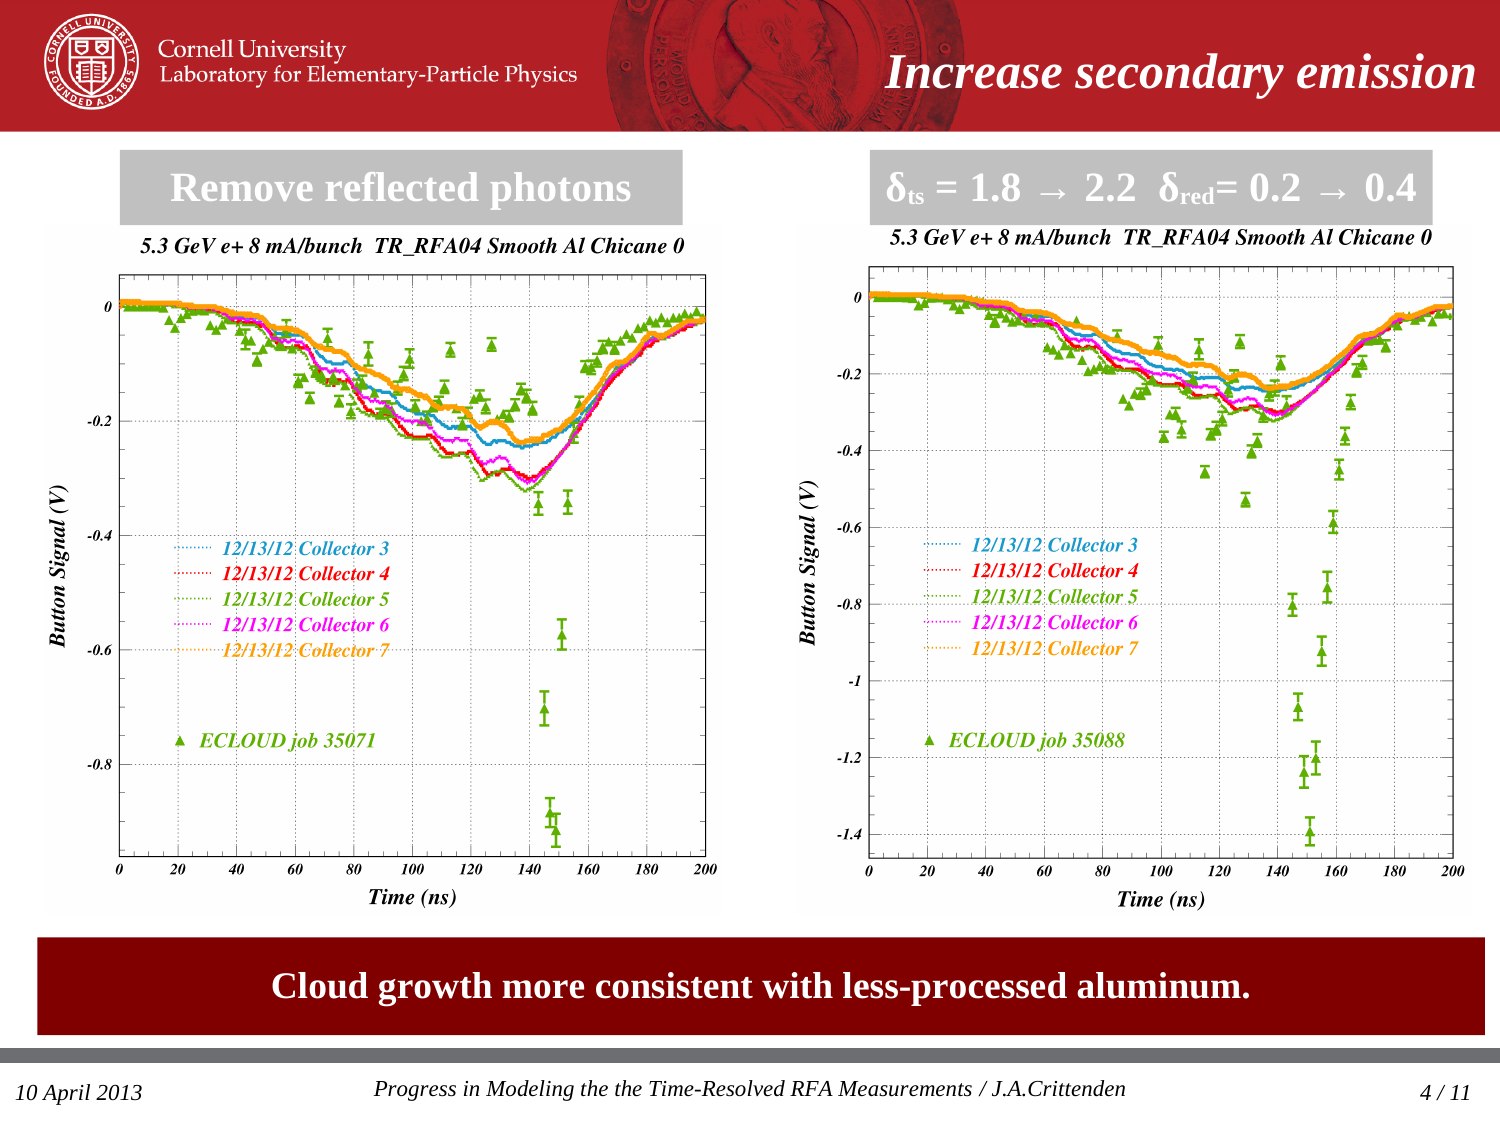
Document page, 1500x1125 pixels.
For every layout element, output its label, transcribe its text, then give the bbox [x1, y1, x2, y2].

text_box Cloud growth more consistent with less-processed aluminum. [37, 937, 1485, 1036]
text_box δts = 1.8 → 2.2 δred= 0.2 → 0.4 [869, 149, 1433, 226]
text_box Remove reflected photons [119, 149, 683, 226]
picture [795, 224, 1472, 916]
title Increase secondary emission [862, 7, 1500, 136]
picture [0, 0, 1500, 132]
picture [45, 224, 722, 916]
